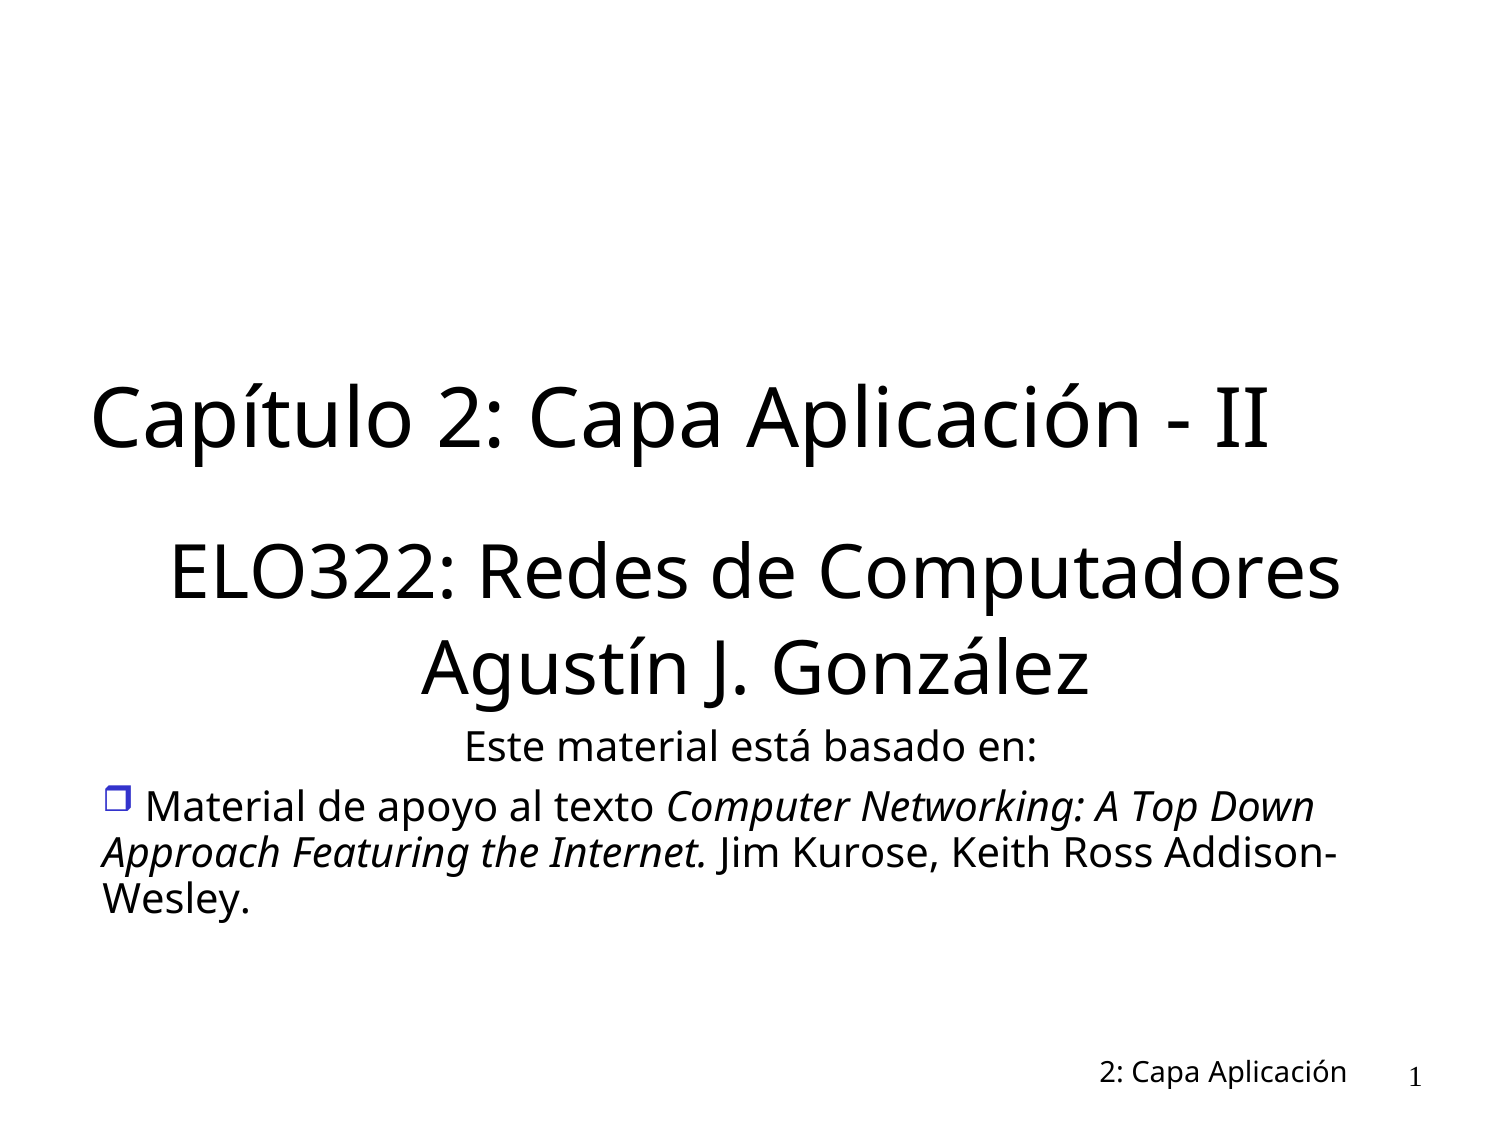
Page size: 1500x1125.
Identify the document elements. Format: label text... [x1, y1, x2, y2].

title Capítulo 2: Capa Aplicación - II [75, 299, 1413, 531]
subtitle ELO322: Redes de Computadores Agustín J. González Este material está basado en: Material de apoyo al texto Computer Networking: A Top Down Approach Featuring the Internet. Jim Kurose, Keith Ross Addison-Wesley. [87, 525, 1426, 1040]
